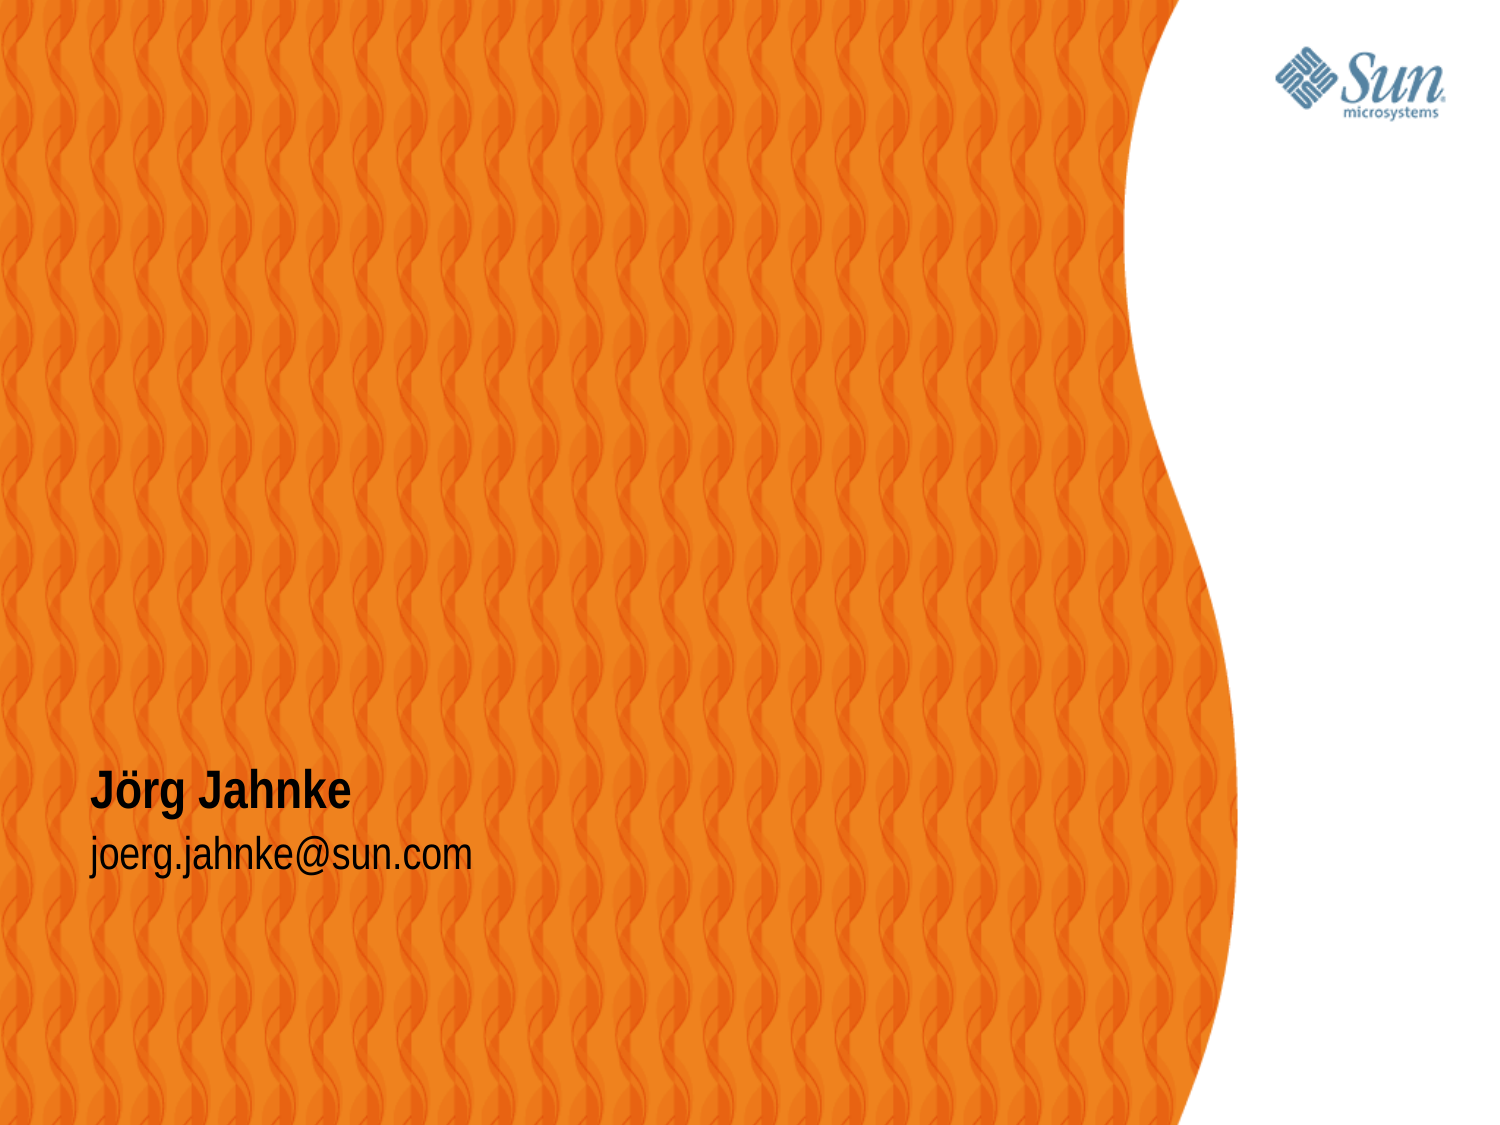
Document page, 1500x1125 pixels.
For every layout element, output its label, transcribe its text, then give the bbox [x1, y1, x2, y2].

picture [0, 0, 1500, 1125]
list Jörg Jahnke joerg.jahnke@sun.com [90, 766, 1080, 987]
